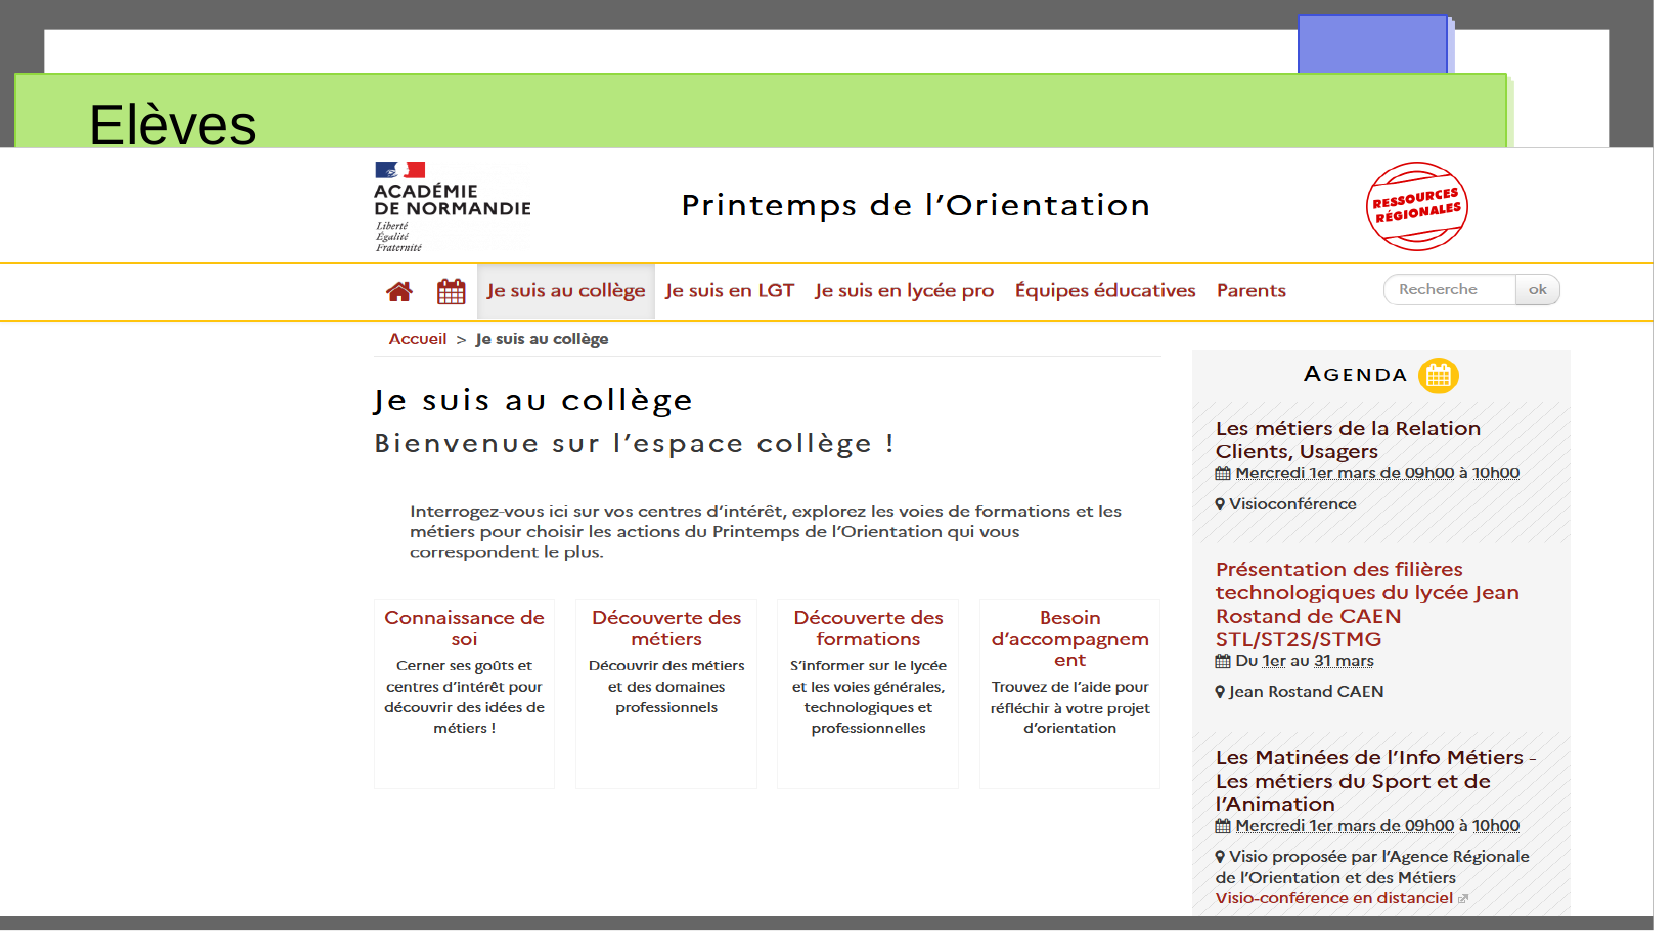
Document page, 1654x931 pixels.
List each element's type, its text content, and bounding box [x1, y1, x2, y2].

title Elèves [88, 73, 1506, 147]
picture [0, 147, 1654, 916]
